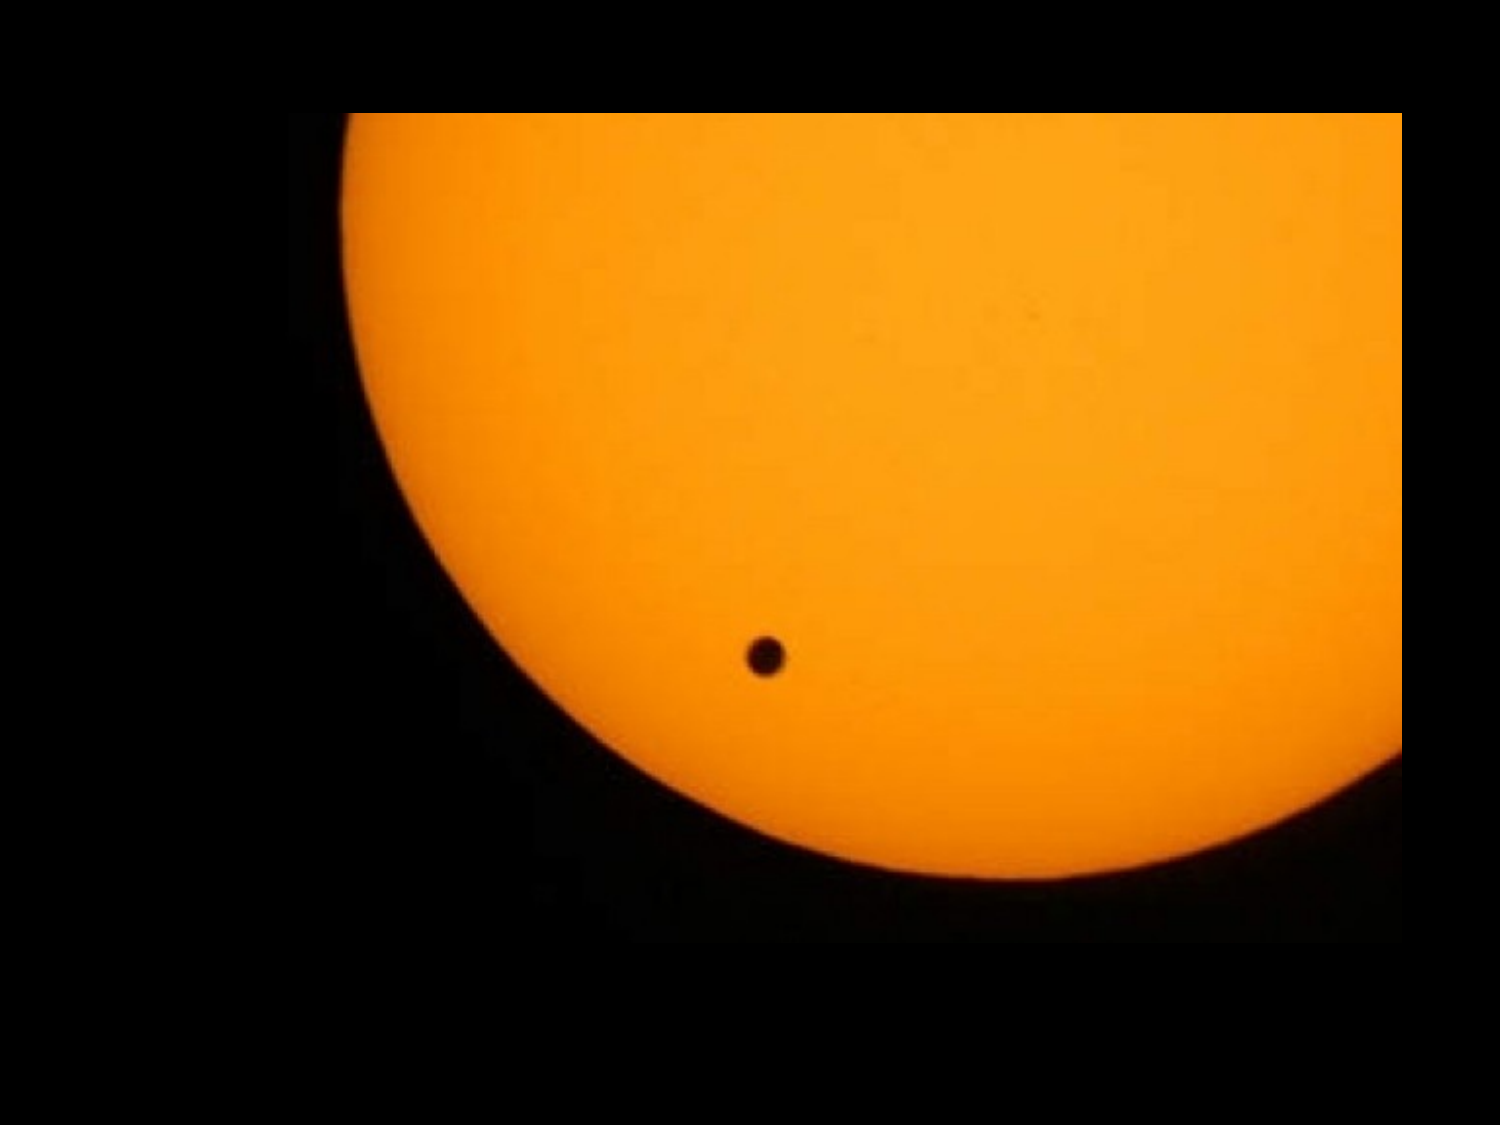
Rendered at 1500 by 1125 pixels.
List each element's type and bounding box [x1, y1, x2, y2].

picture [230, 113, 1402, 943]
